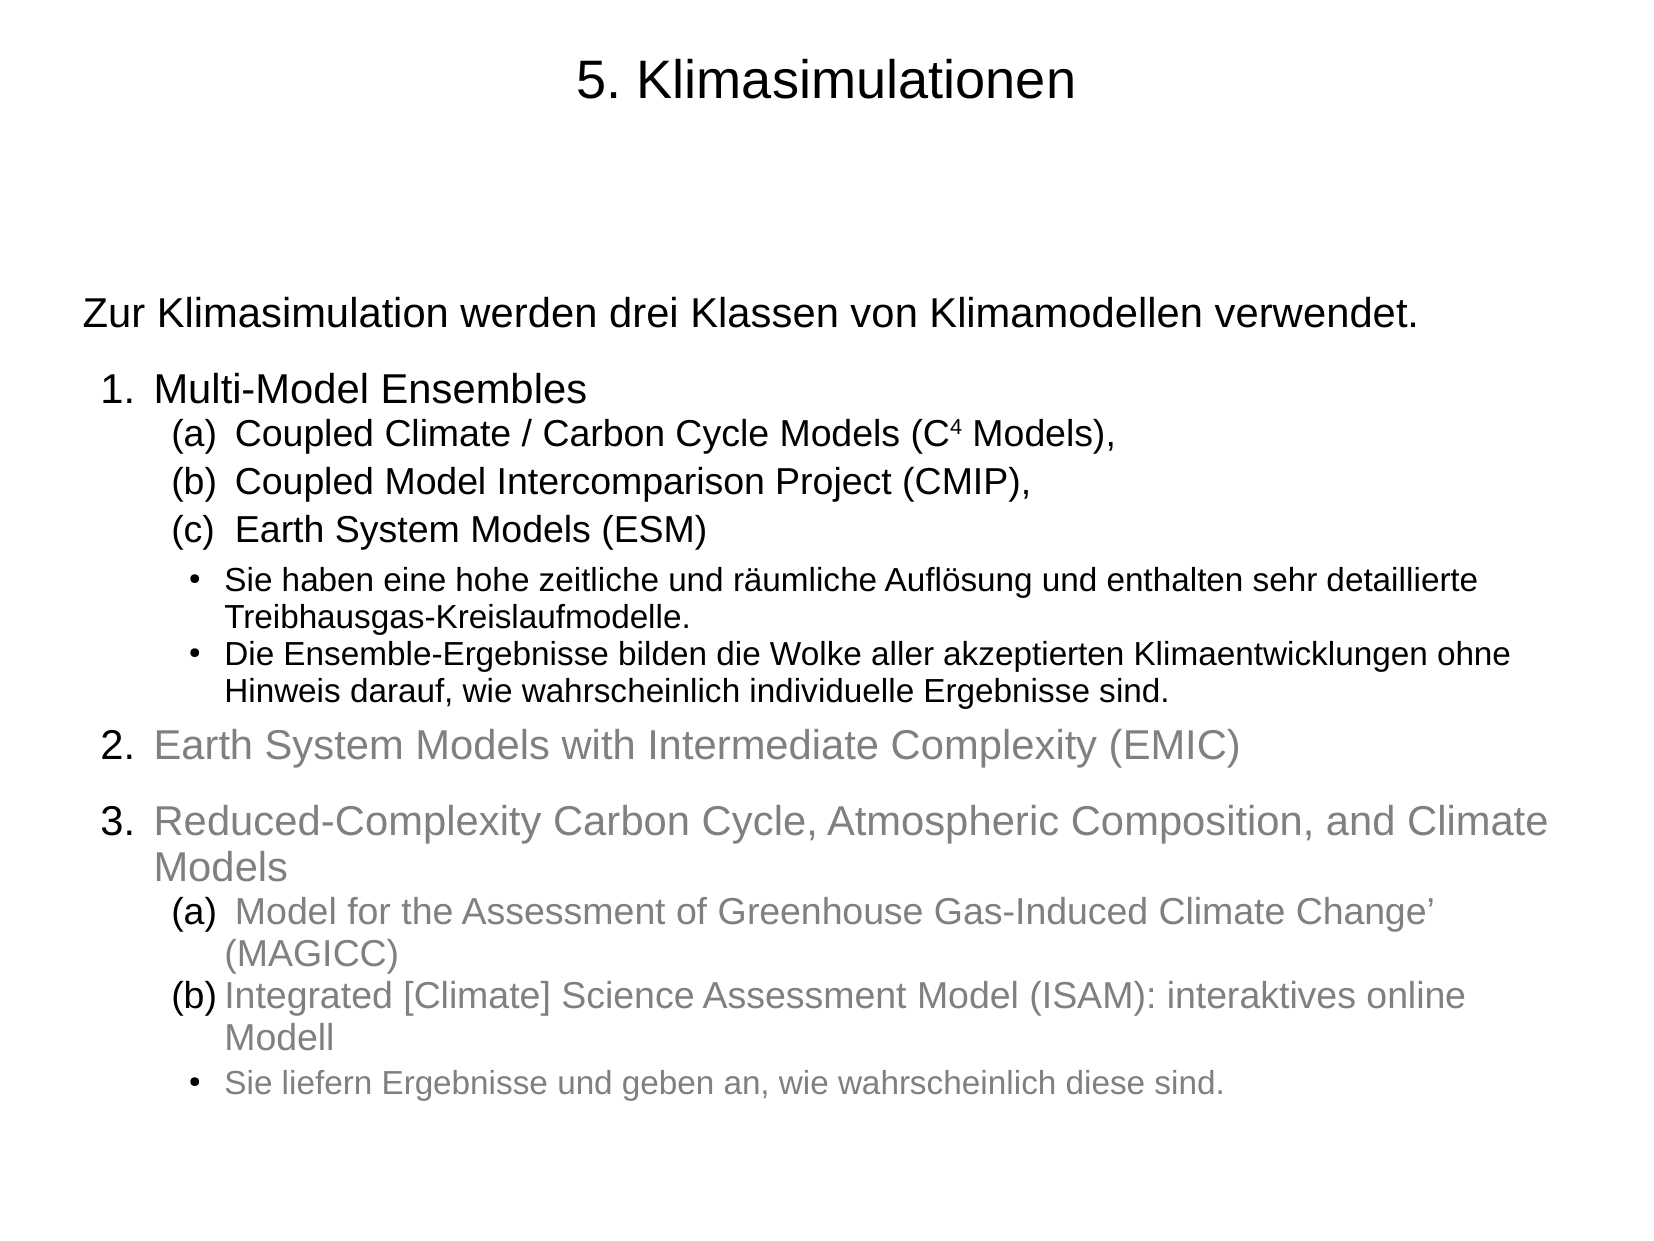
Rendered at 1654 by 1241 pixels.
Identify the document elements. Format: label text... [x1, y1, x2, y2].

list Zur Klimasimulation werden drei Klassen von Klimamodellen verwendet. Multi-Model Ensembles Coupled Climate / Carbon Cycle Models (C4 Models), Coupled Model Intercomparison Project (CMIP), Earth System Models (ESM) Sie haben eine hohe zeitliche und räumliche Auflösung und enthalten sehr detaillierte Treibhausgas-Kreislaufmodelle. Die Ensemble-Ergebnisse bilden die Wolke aller akzeptierten Klimaentwicklungen ohne Hinweis darauf, wie wahrscheinlich individuelle Ergebnisse sind. Earth System Models with Intermediate Complexity (EMIC) Reduced-Complexity Carbon Cycle, Atmospheric Composition, and Climate Models Model for the Assessment of Greenhouse Gas-Induced Climate Change’ (MAGICC) Integrated [Climate] Science Assessment Model (ISAM): interaktives online Modell Sie liefern Ergebnisse und geben an, wie wahrscheinlich diese sind. [82, 290, 1571, 1109]
title 5. Klimasimulationen [82, 49, 1571, 257]
